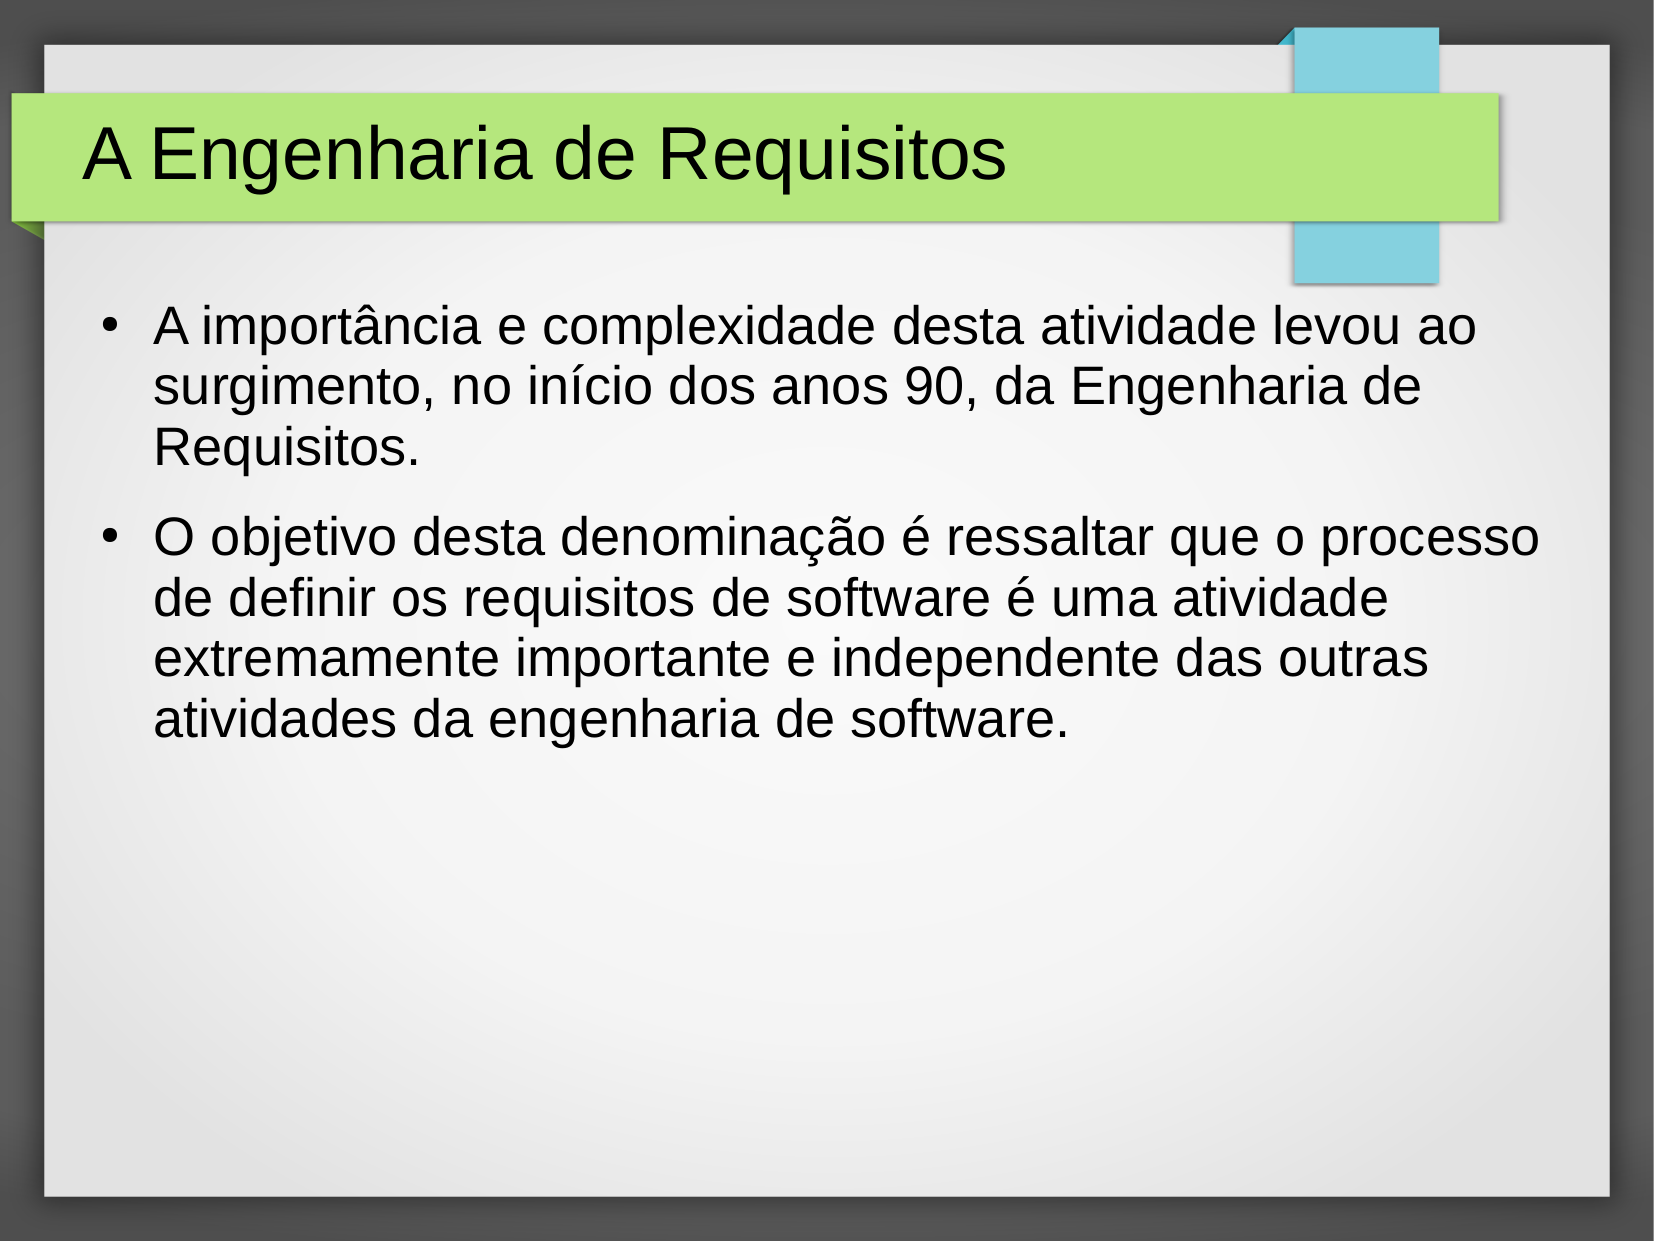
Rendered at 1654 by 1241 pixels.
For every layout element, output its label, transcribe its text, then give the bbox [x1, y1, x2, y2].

list A importância e complexidade desta atividade levou ao surgimento, no início dos anos 90, da Engenharia de Requisitos. O objetivo desta denominação é ressaltar que o processo de definir os requisitos de software é uma atividade extremamente importante e independente das outras atividades da engenharia de software. [82, 295, 1571, 1015]
title A Engenharia de Requisitos [82, 94, 1264, 213]
picture [0, 0, 1654, 1241]
